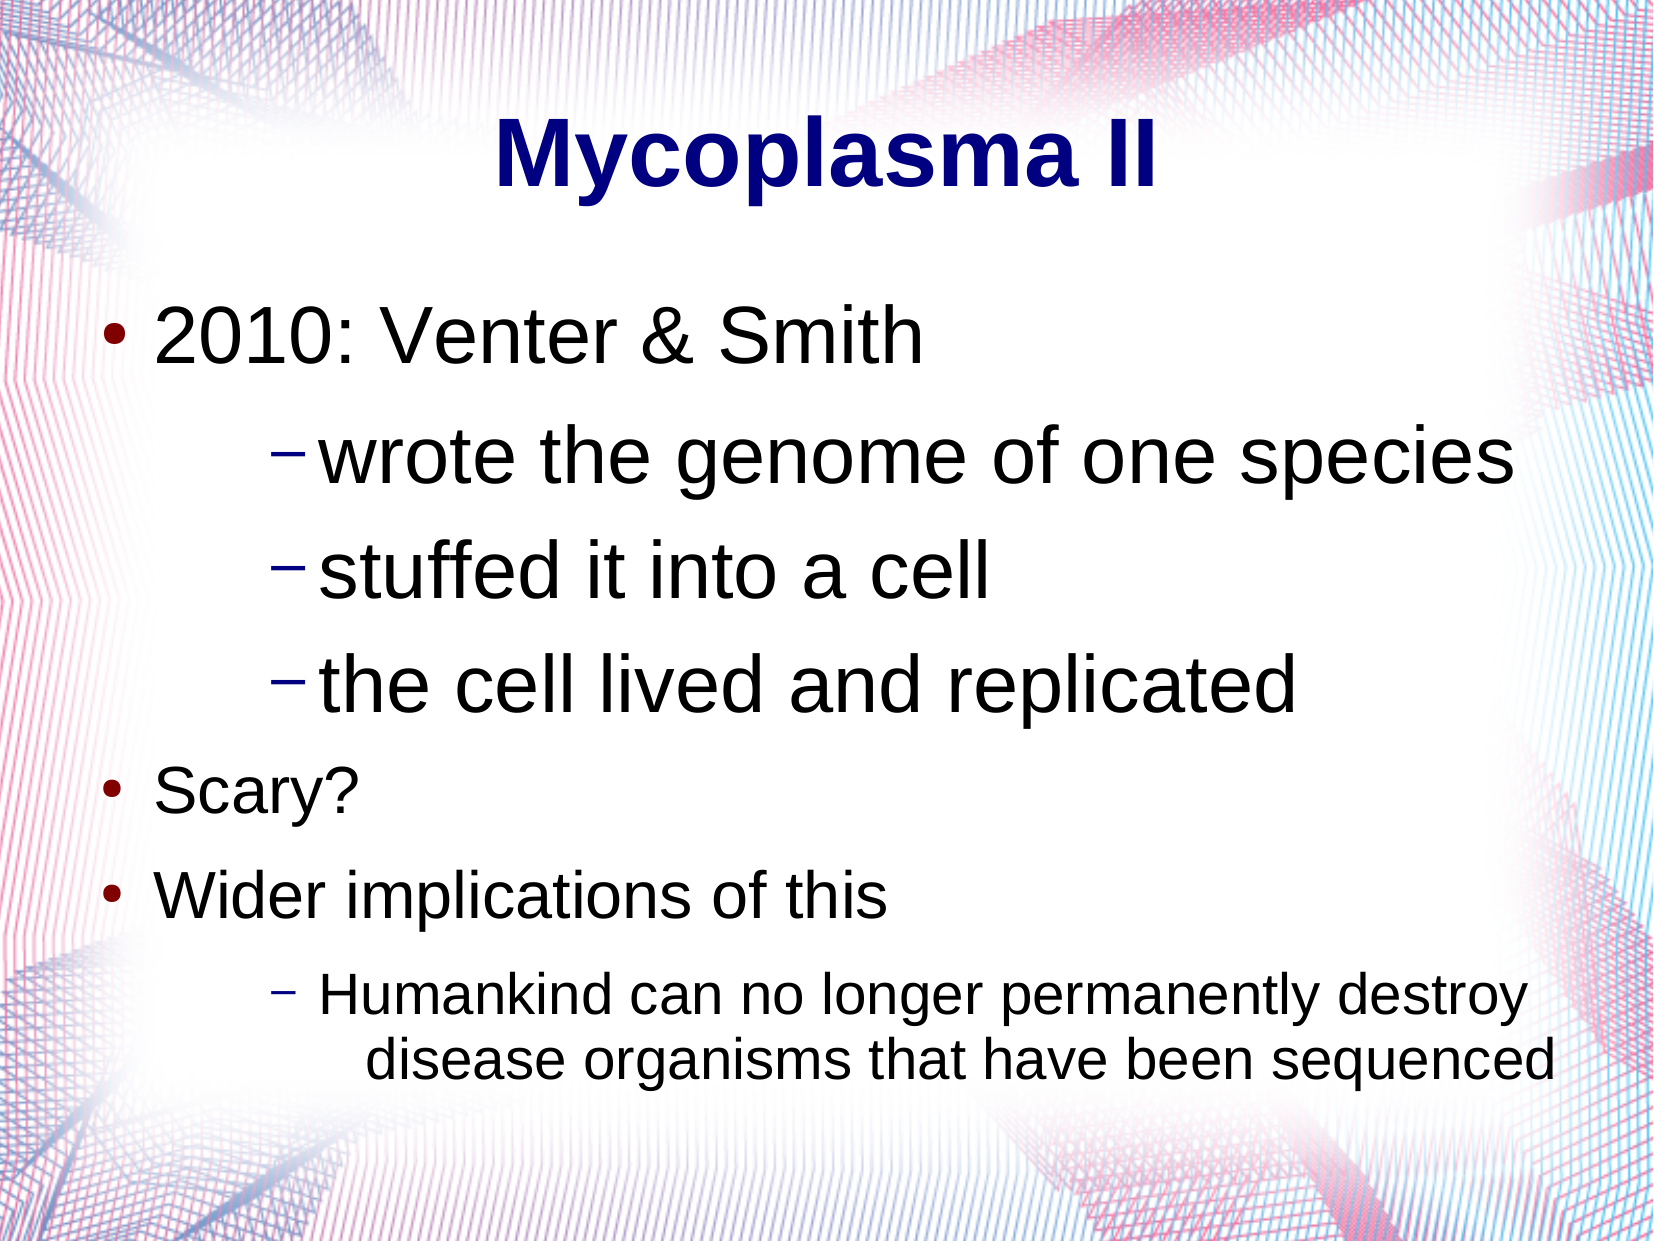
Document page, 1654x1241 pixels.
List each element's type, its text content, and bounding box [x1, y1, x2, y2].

title Mycoplasma II [82, 49, 1571, 257]
list 2010: Venter & Smith wrote the genome of one species stuffed it into a cell the cell lived and replicated Scary? Wider implications of this Humankind can no longer permanently destroy disease organisms that have been sequenced [82, 290, 1571, 1241]
picture [0, 0, 1654, 1241]
